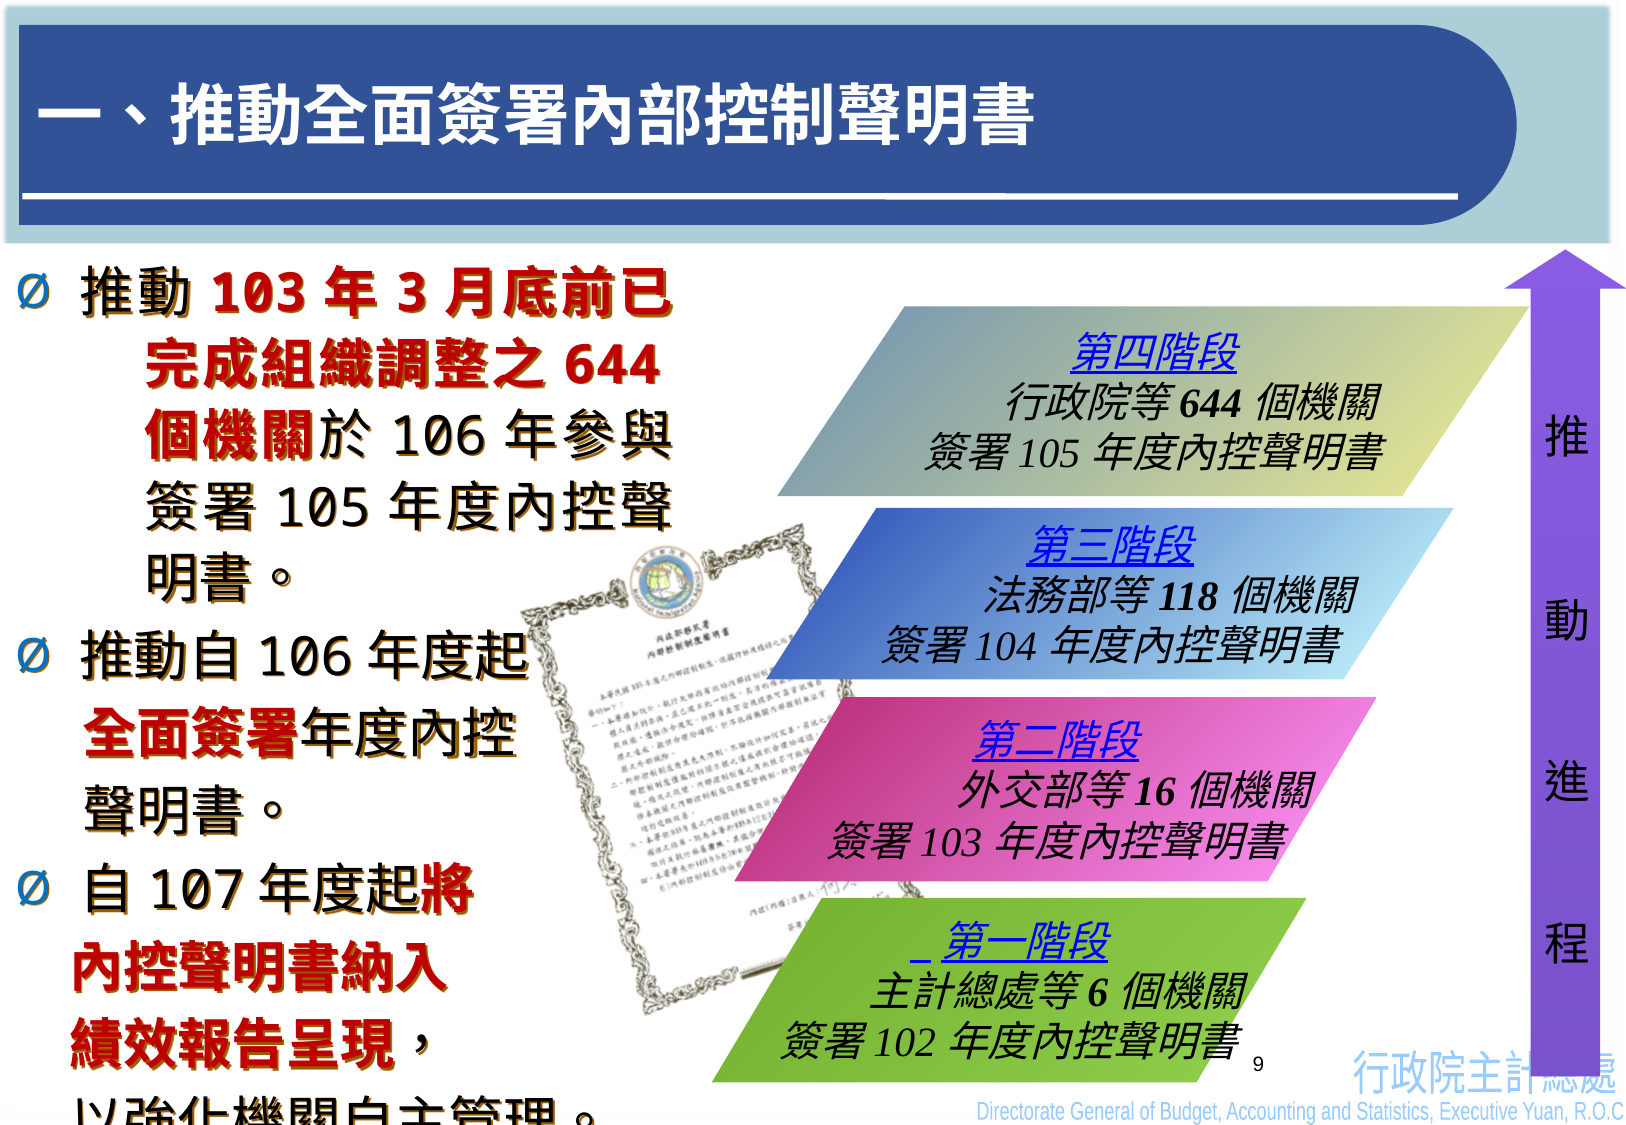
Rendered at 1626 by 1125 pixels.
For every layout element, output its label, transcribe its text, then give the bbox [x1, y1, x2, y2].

text_box 第一階段 主計總處等6個機關 簽署102年度內控聲明書 [711, 897, 1307, 1083]
text_box 第三階段 法務部等118個機關 簽署104年度內控聲明書 [766, 507, 1454, 680]
text_box 第四階段 行政院等644個機關 簽署105年度內控聲明書 [777, 306, 1530, 497]
picture [689, 497, 929, 1007]
text_box 推 動 進 程 [1504, 249, 1625, 1077]
text_box 一、推動全面簽署內部控制聲明書 [21, 19, 1545, 206]
text_box [1237, 1042, 1617, 1118]
text_box 第二階段 外交部等16個機關 簽署103年度內控聲明書 [734, 697, 1377, 882]
text_box 推動103年3月底前已完成組織調整之644個機關於106年參與簽署105年度內控聲明書。 推動自106年度起 全面簽署年度內控 聲明書。 自107年度起將 內控聲明書納入 績效報告呈現， 以強化機關自主管理。 [0, 243, 689, 1125]
